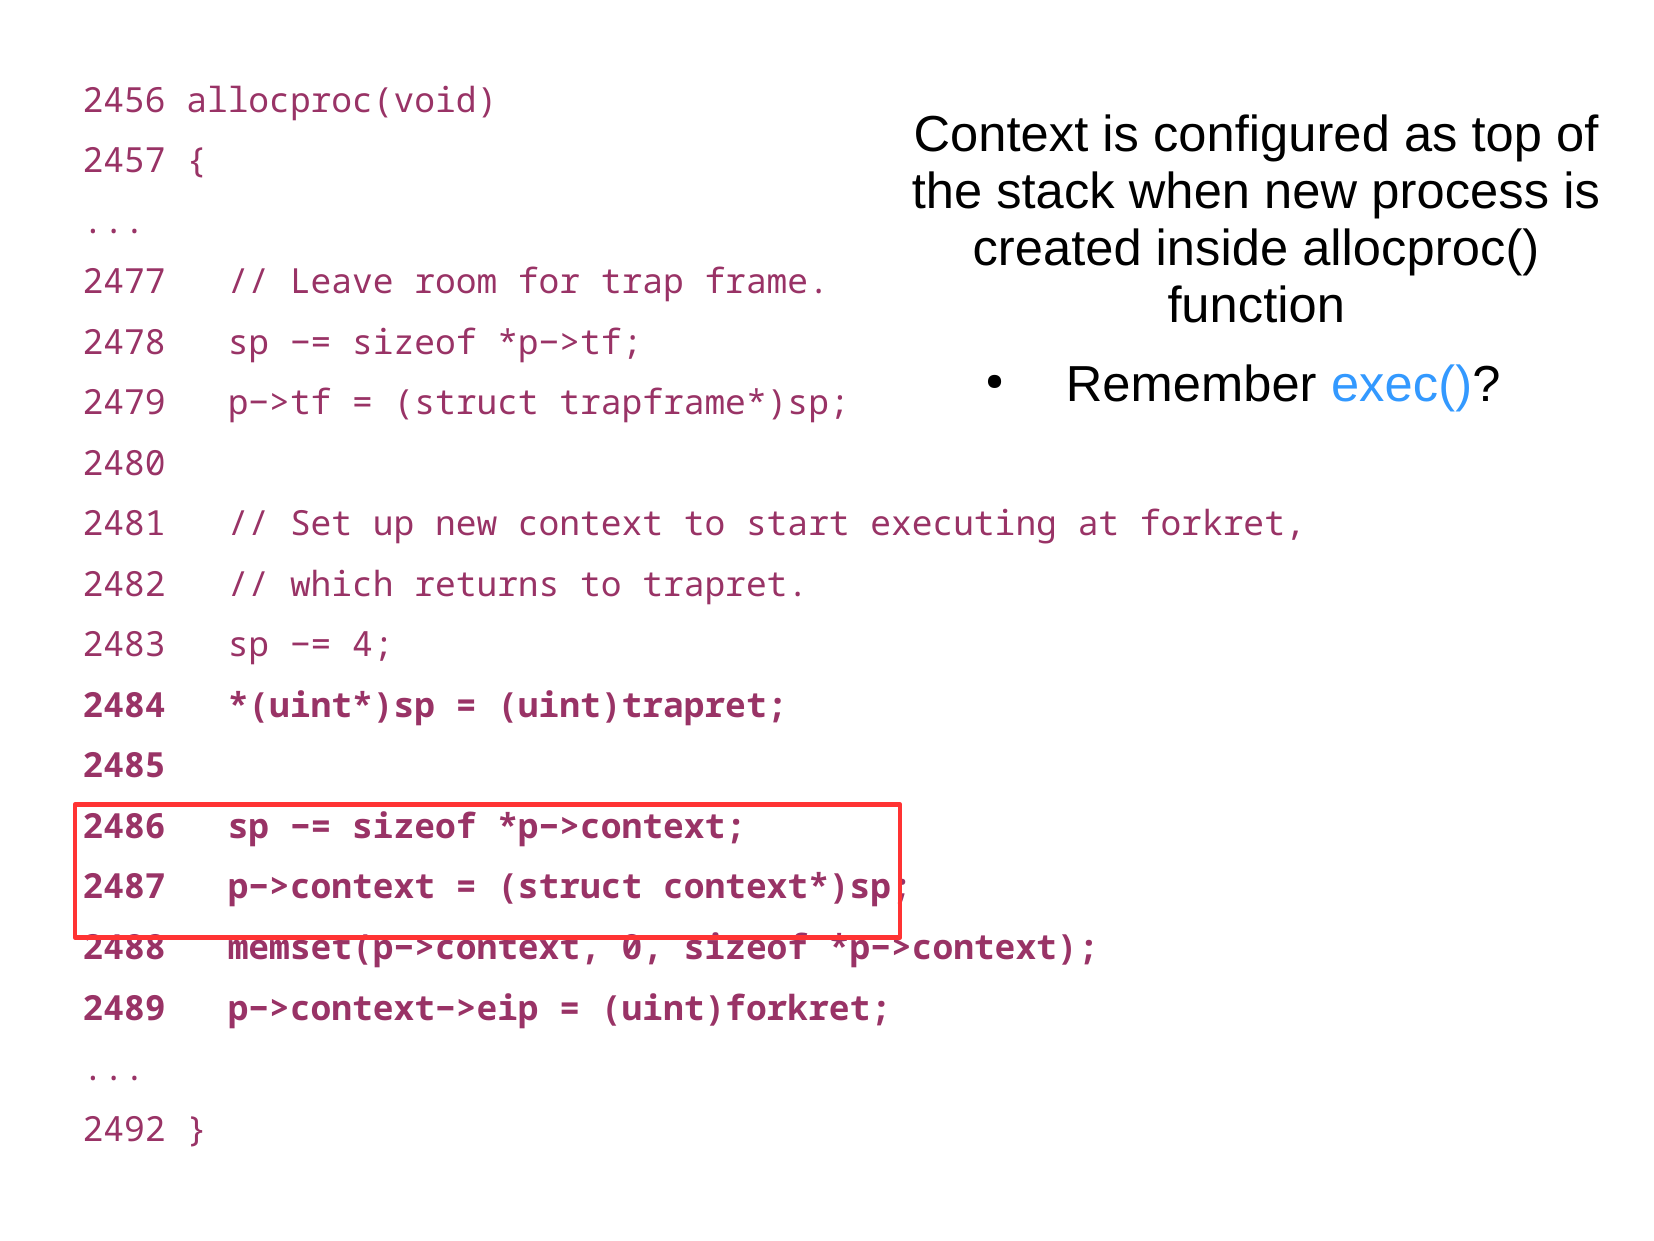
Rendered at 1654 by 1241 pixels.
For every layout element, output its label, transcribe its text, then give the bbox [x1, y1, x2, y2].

list 2456 allocproc(void) 2457 { ... 2477 // Leave room for trap frame. 2478 sp −= sizeof *p−>tf; 2479 p−>tf = (struct trapframe*)sp; 2480 2481 // Set up new context to start executing at forkret, 2482 // which returns to trapret. 2483 sp −= 4; 2484 *(uint*)sp = (uint)trapret; 2485 2486 sp −= sizeof *p−>context; 2487 p−>context = (struct context*)sp; 2488 memset(p−>context, 0, sizeof *p−>context); 2489 p−>context−>eip = (uint)forkret; ... 2492 } [82, 807, 898, 935]
list 2456 allocproc(void) 2457 { ... 2477 // Leave room for trap frame. 2478 sp −= sizeof *p−>tf; 2479 p−>tf = (struct trapframe*)sp; 2480 2481 // Set up new context to start executing at forkret, 2482 // which returns to trapret. 2483 sp −= 4; 2484 *(uint*)sp = (uint)trapret; 2485 2486 sp −= sizeof *p−>context; 2487 p−>context = (struct context*)sp; 2488 memset(p−>context, 0, sizeof *p−>context); 2489 p−>context−>eip = (uint)forkret; ... 2492 } [82, 75, 1463, 1163]
list Context is configured as top of the stack when new process is created inside allocproc() function Remember exec()? [900, 105, 1613, 413]
